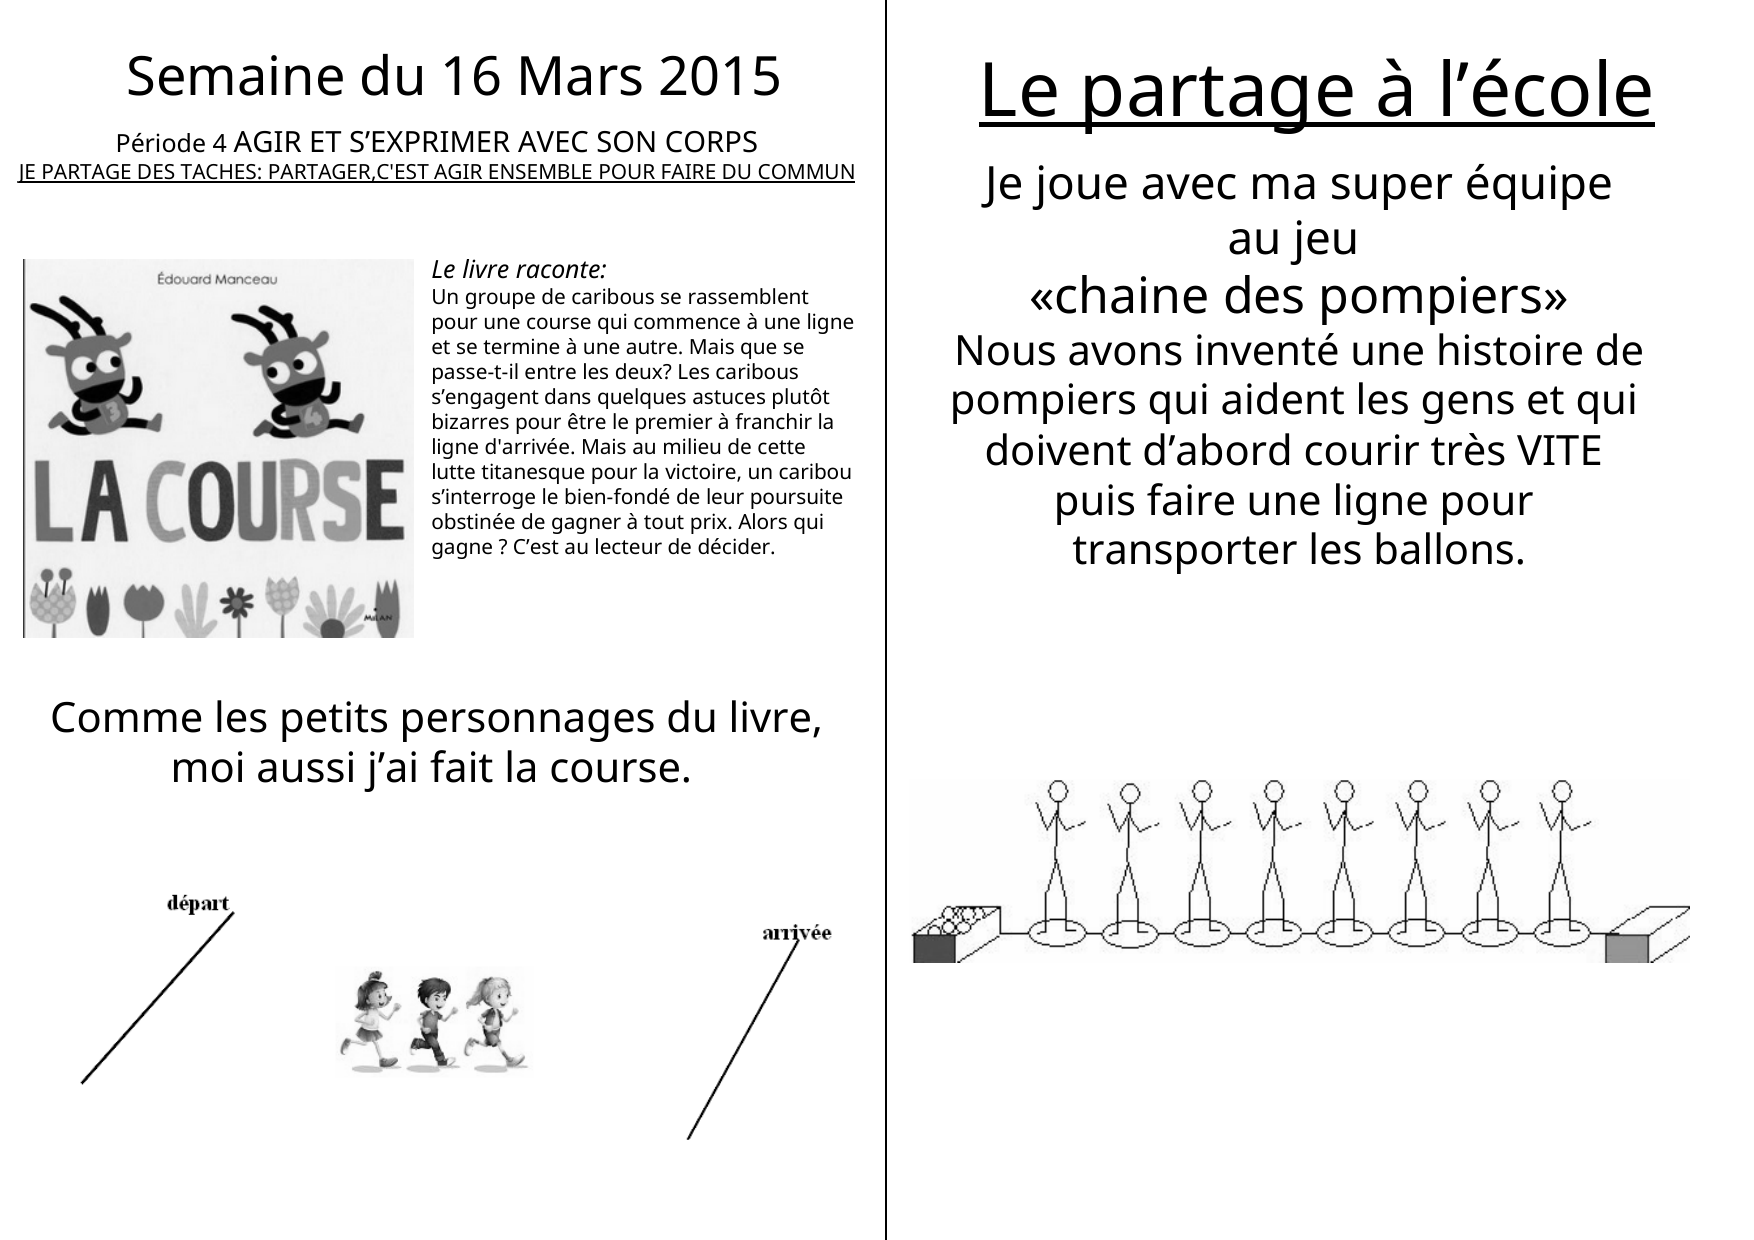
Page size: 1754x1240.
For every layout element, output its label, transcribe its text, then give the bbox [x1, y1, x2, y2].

picture [35, 862, 842, 1181]
text_box Comme les petits personnages du livre, moi aussi j’ai fait la course. [23, 684, 851, 1240]
picture [23, 259, 414, 639]
text_box Le partage à l’école [897, 35, 1737, 1170]
picture [909, 779, 1690, 963]
text_box Je joue avec ma super équipe au jeu «chaine des pompiers» Nous avons inventé une histoire de pompiers qui aident les gens et qui doivent d’abord courir très VITE puis faire une ligne pour transporter les ballons. [897, 147, 1701, 1169]
text_box Semaine du 16 Mars 2015 [47, 35, 863, 117]
text_box Période 4 AGIR ET S’EXPRIMER AVEC SON CORPS JE PARTAGE DES TACHES: PARTAGER,C'EST AGIR ENSEMBLE POUR FAIRE DU COMMUN [11, 117, 863, 248]
text_box Le livre raconte: Un groupe de caribous se rassemblent pour une course qui commence à une ligne et se termine à une autre. Mais que se passe-t-il entre les deux? Les caribous s’engagent dans quelques astuces plutôt bizarres pour être le premier à franchir la ligne d'arrivée. Mais au milieu de cette lutte titanesque pour la victoire, un caribou s’interroge le bien-fondé de leur poursuite obstinée de gagner à tout prix. Alors qui gagne ? C’est au lecteur de décider. [425, 247, 863, 662]
